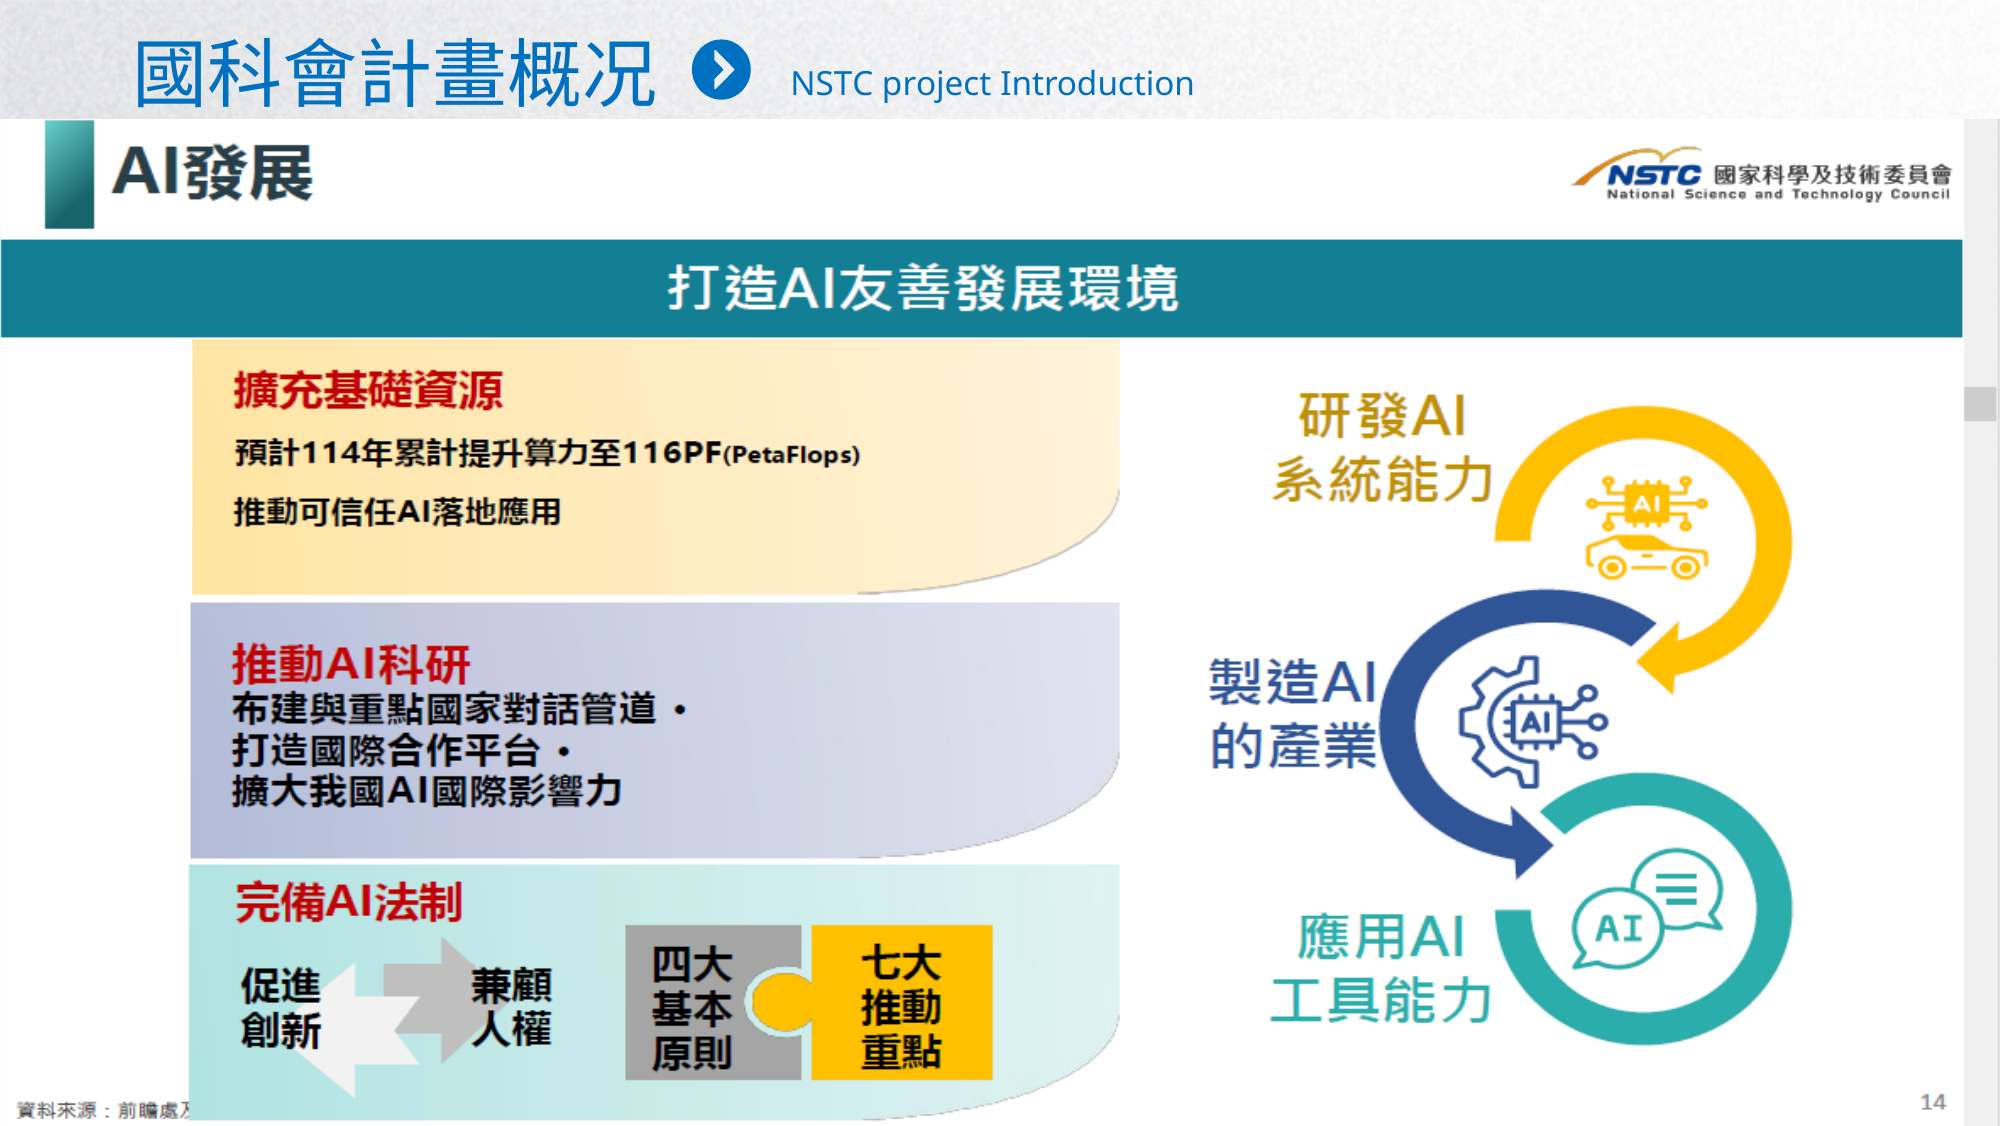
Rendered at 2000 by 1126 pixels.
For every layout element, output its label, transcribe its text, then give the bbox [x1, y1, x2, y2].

text_box NSTC project Introduction [775, 54, 1532, 111]
picture [0, 119, 2000, 1126]
text_box 國科會計畫概况 [96, 19, 693, 119]
text_box [691, 39, 751, 100]
